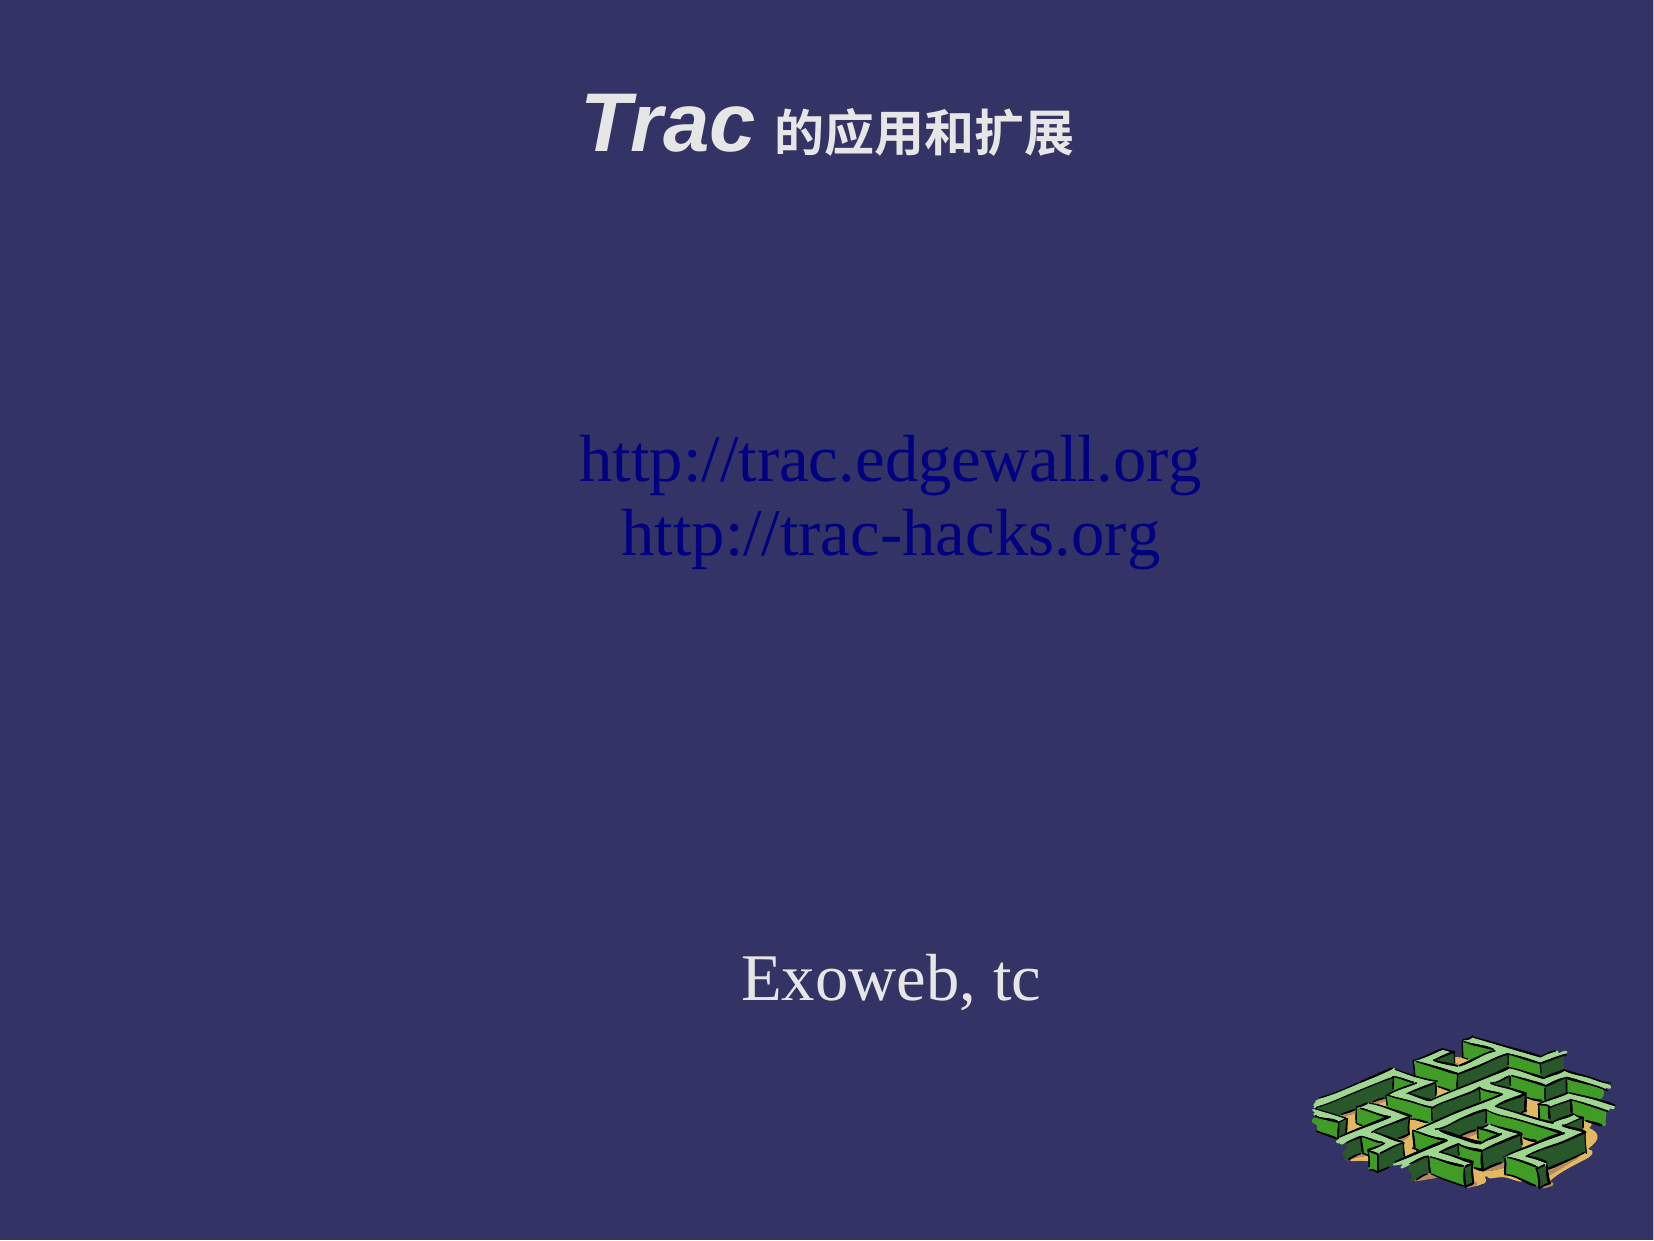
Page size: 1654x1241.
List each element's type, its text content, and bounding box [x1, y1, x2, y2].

title Trac的应用和扩展 [121, 19, 1534, 227]
subtitle http://trac.edgewall.org http://trac-hacks.org Exoweb, tc [178, 364, 1570, 1147]
